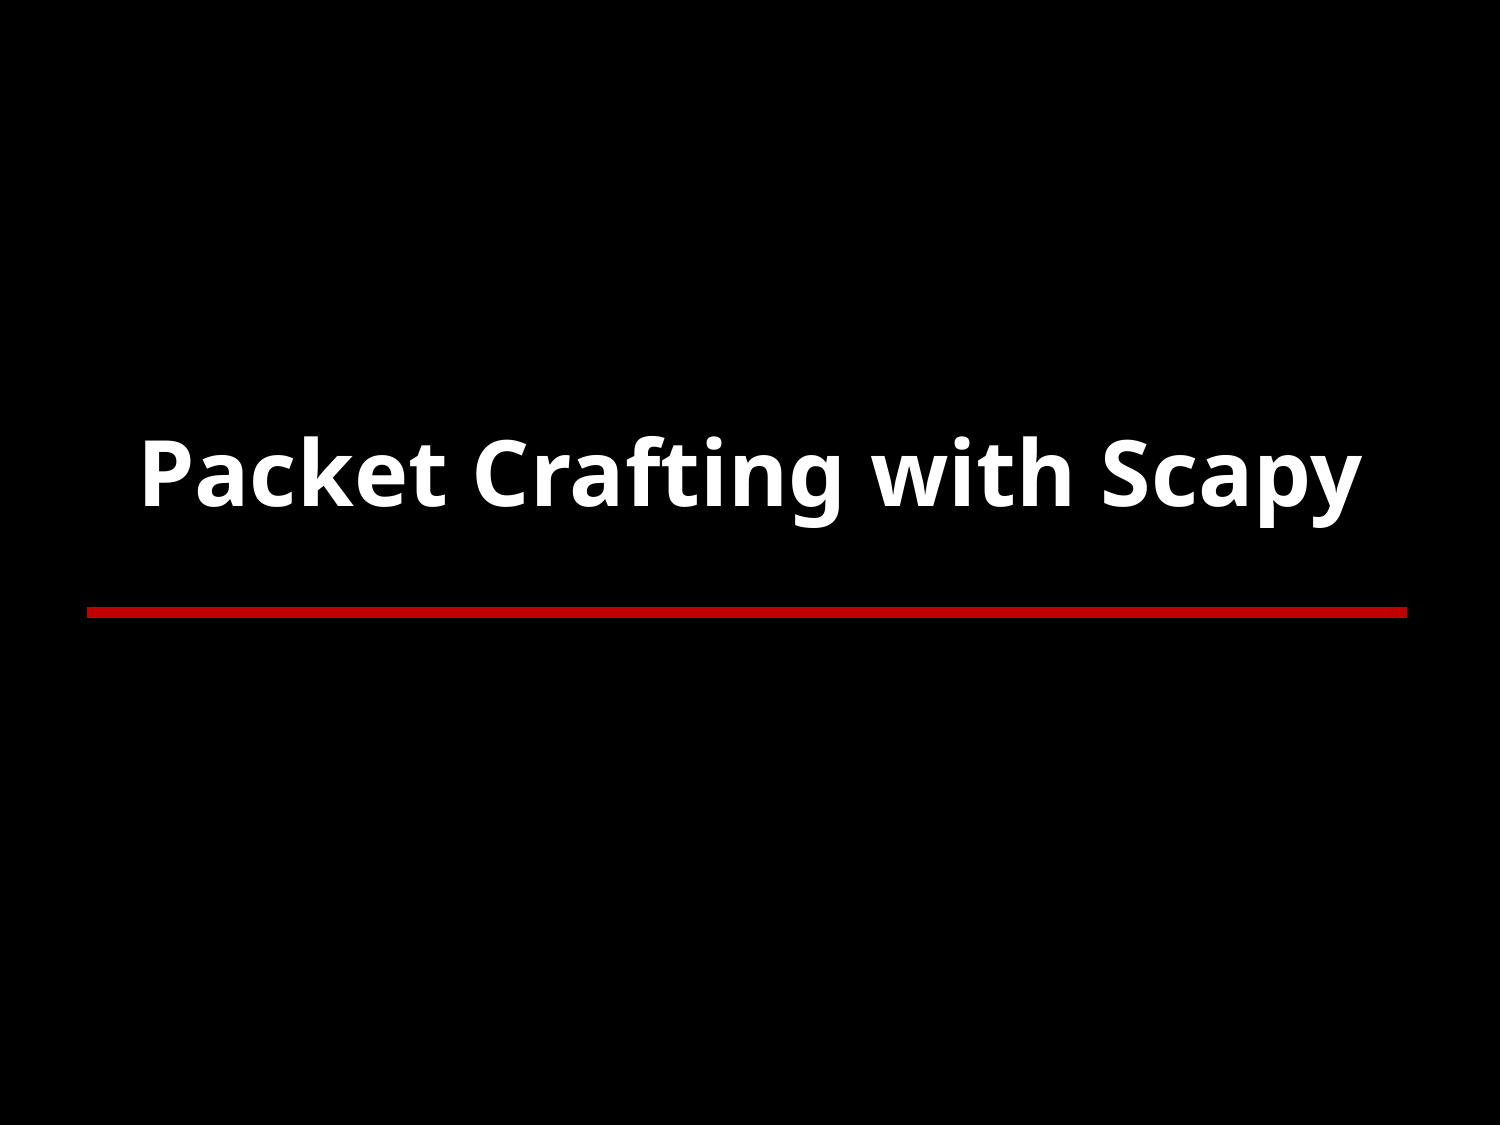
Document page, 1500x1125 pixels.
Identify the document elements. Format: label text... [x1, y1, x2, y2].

title Packet Crafting with Scapy [112, 349, 1388, 591]
